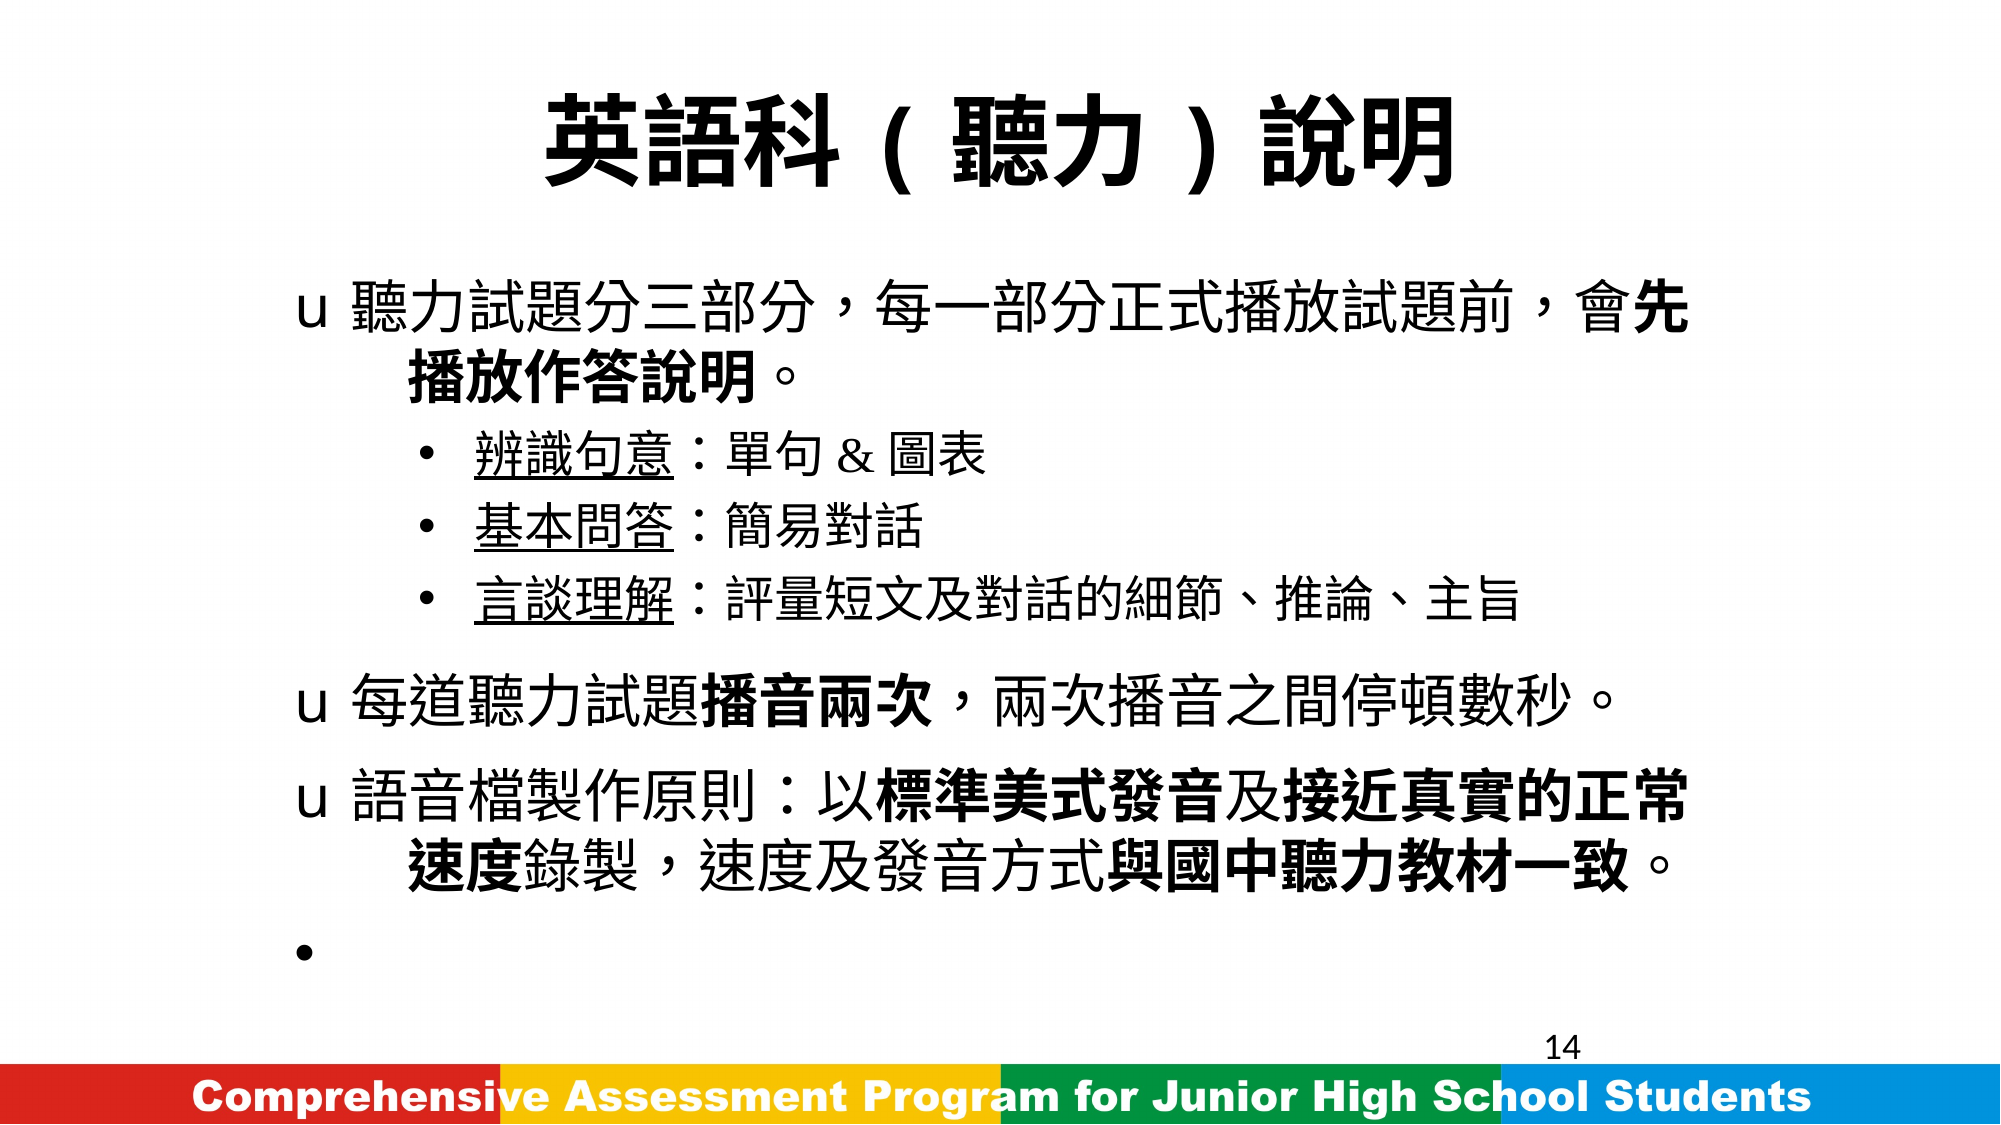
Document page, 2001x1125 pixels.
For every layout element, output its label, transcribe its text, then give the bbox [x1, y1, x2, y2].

text_box [1528, 1014, 1995, 1075]
title 英語科(聽力)說明 [99, 45, 1900, 233]
list 聽力試題分三部分，每一部分正式播放試題前，會先播放作答說明。 辨識句意：單句&圖表 基本問答：簡易對話 言談理解：評量短文及對話的細節、推論、主旨 每道聽力試題播音兩次，兩次播音之間停頓數秒。 語音檔製作原則：以標準美式發音及接近真實的正常速度錄製，速度及發音方式與國中聽力教材一致。 [279, 262, 1709, 1005]
